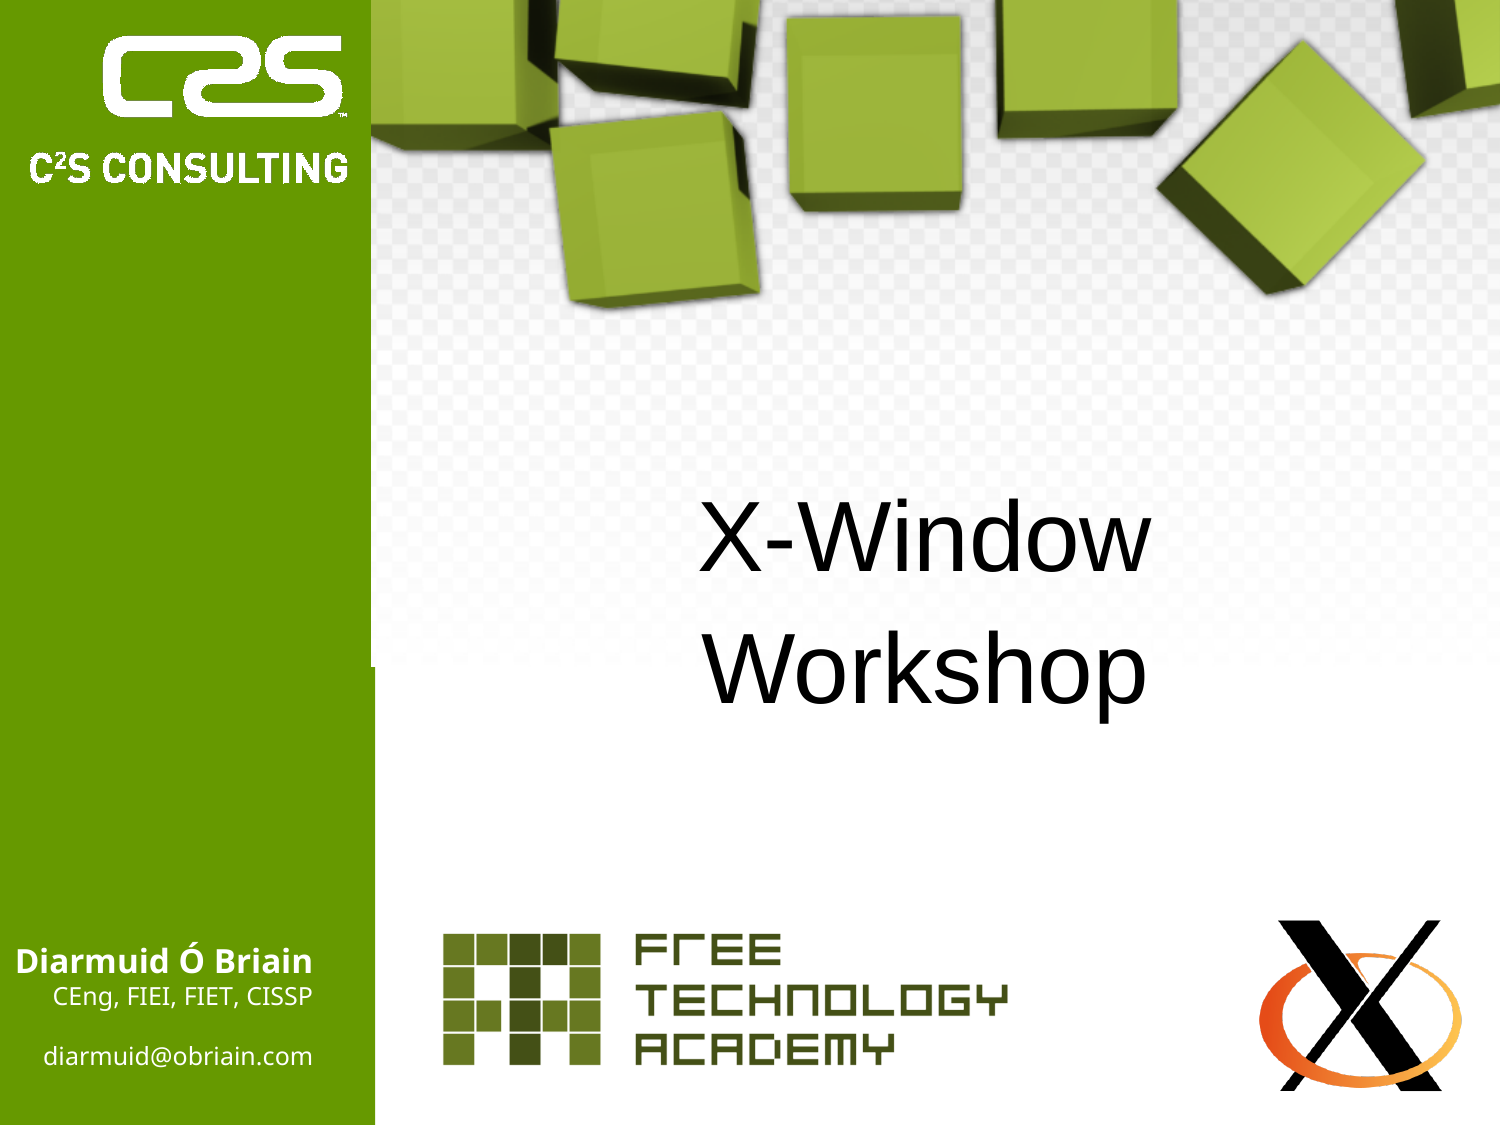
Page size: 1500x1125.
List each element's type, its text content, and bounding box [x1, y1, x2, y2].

subtitle X-Window Workshop [425, 354, 1426, 841]
picture [437, 926, 1016, 1075]
picture [371, 0, 1500, 667]
picture [22, 27, 354, 188]
picture [1240, 909, 1480, 1102]
